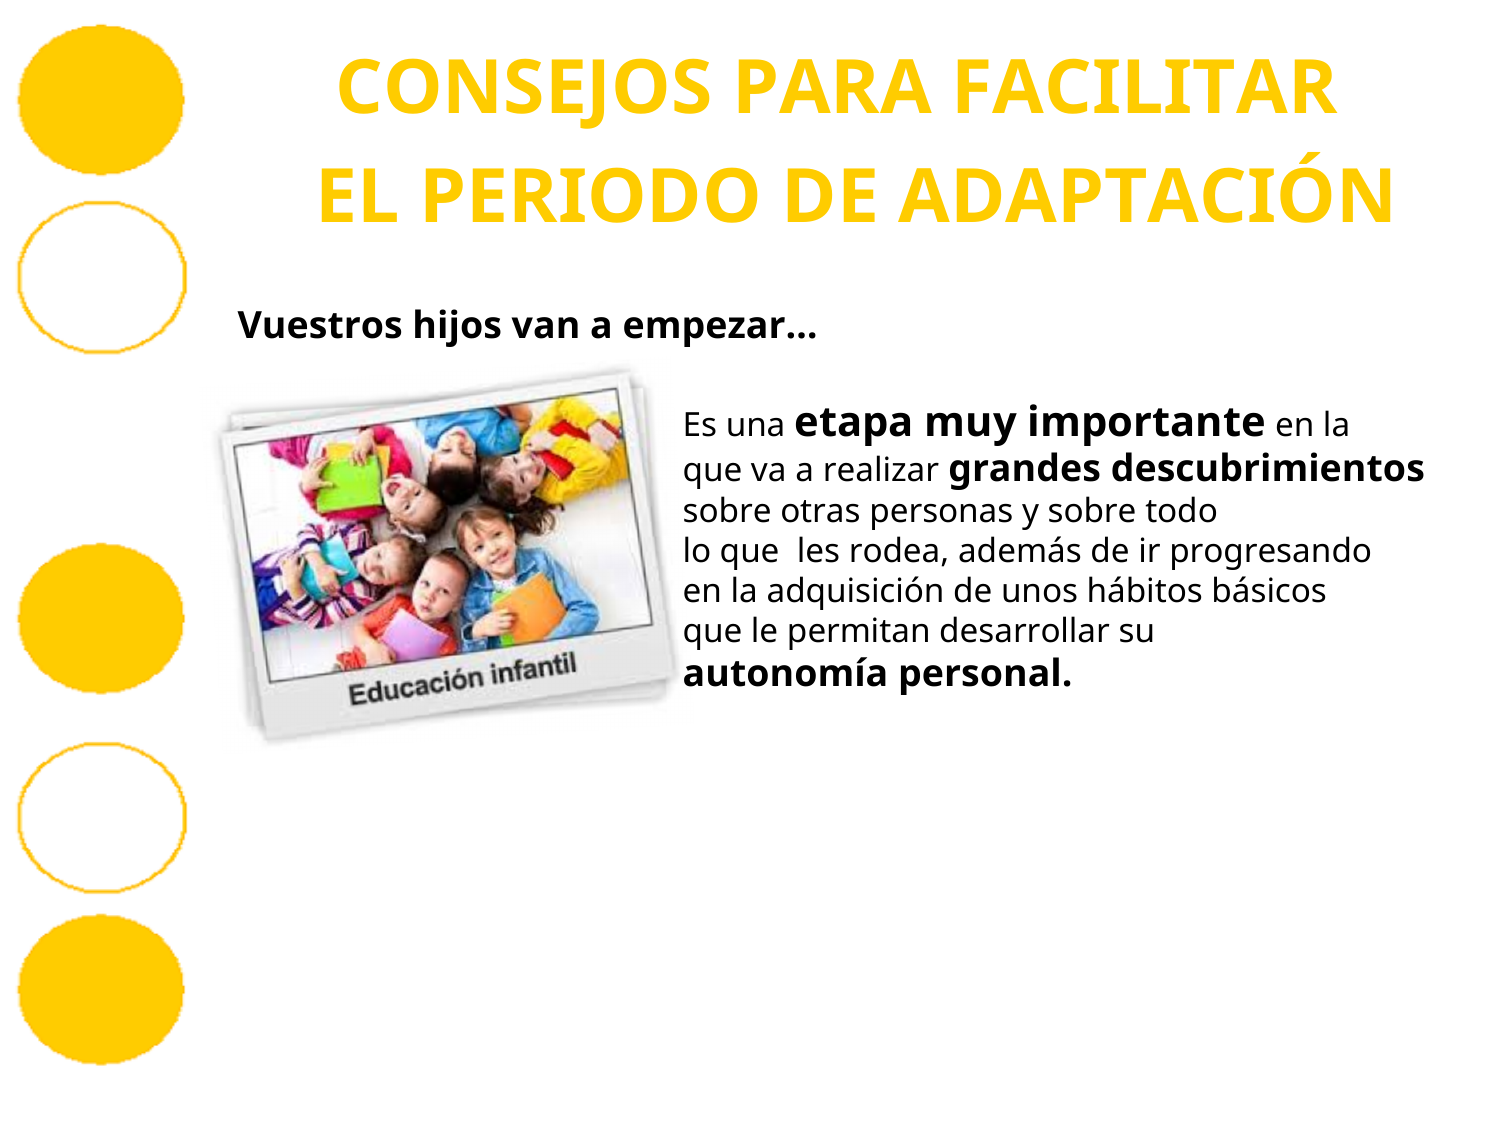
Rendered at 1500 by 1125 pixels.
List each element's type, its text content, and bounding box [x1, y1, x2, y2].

picture [199, 356, 694, 754]
text_box CONSEJOS PARA FACILITAR EL PERIODO DE ADAPTACIÓN [301, 30, 1500, 382]
text_box Vuestros hijos van a empezar… [222, 292, 834, 354]
chart [0, 0, 216, 1075]
text_box Es una etapa muy importante en la que va a realizar grandes descubrimientos sobre otras personas y sobre todo lo que les rodea, además de ir progresando en la adquisición de unos hábitos básicos que le permitan desarrollar su autonomía personal. [667, 386, 1441, 702]
